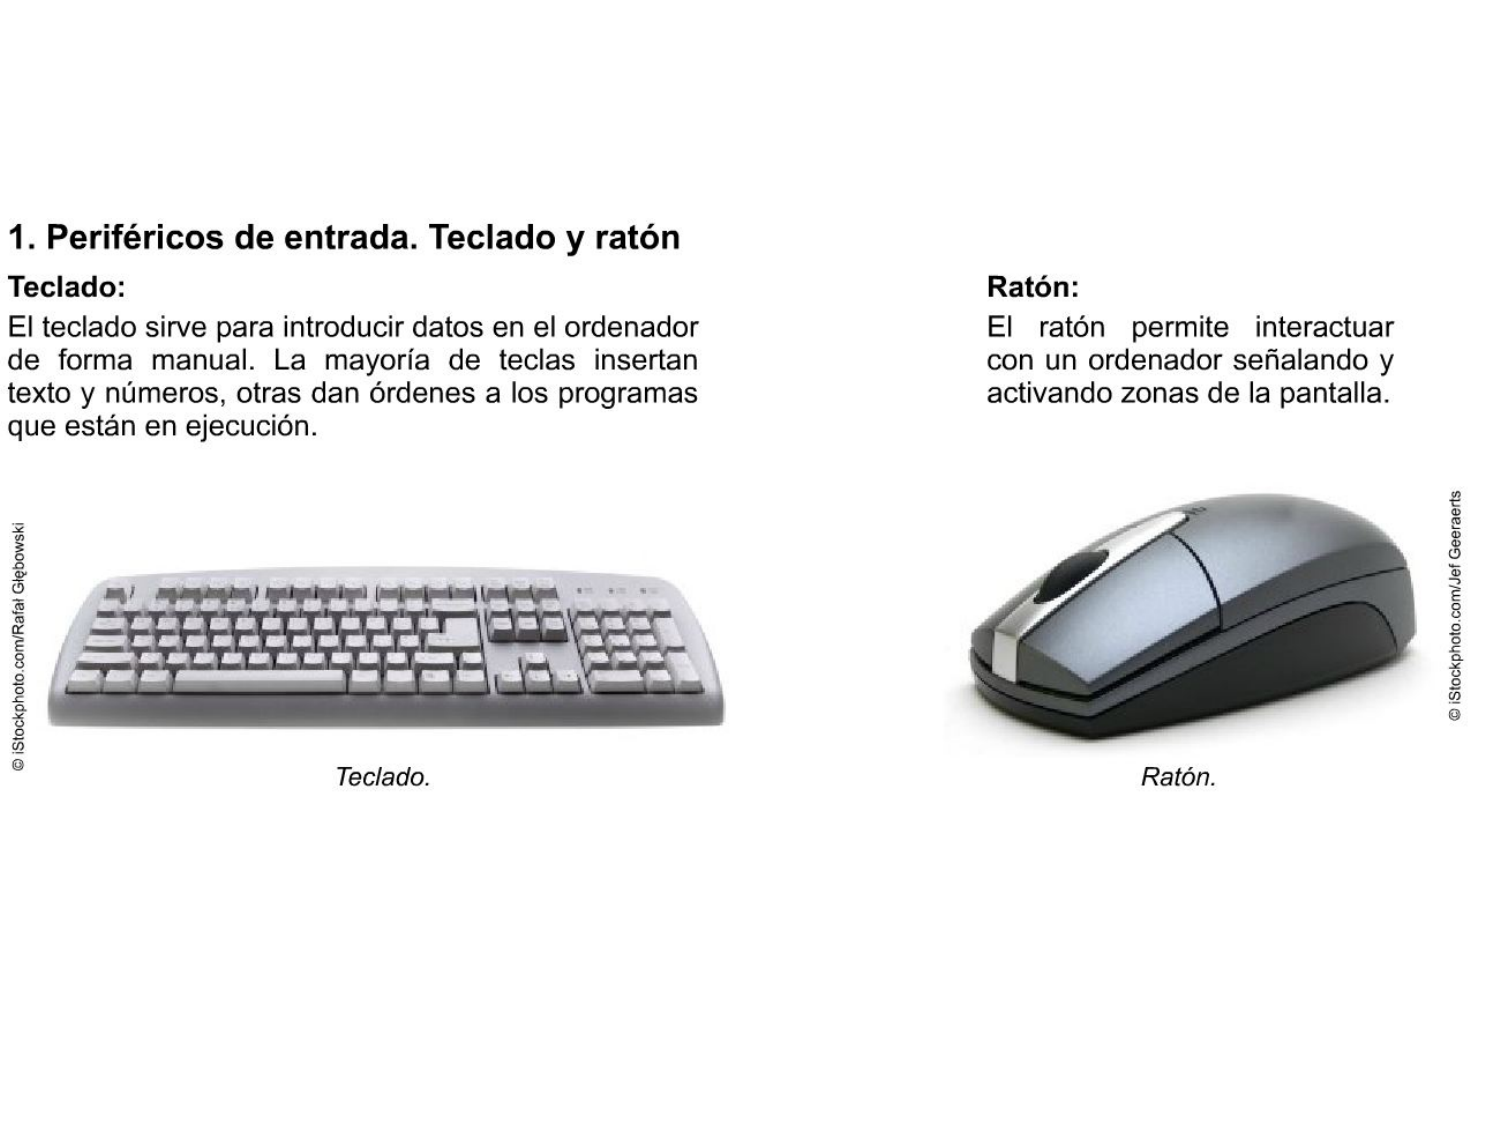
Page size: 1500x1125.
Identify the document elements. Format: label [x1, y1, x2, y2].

picture [0, 209, 1500, 915]
